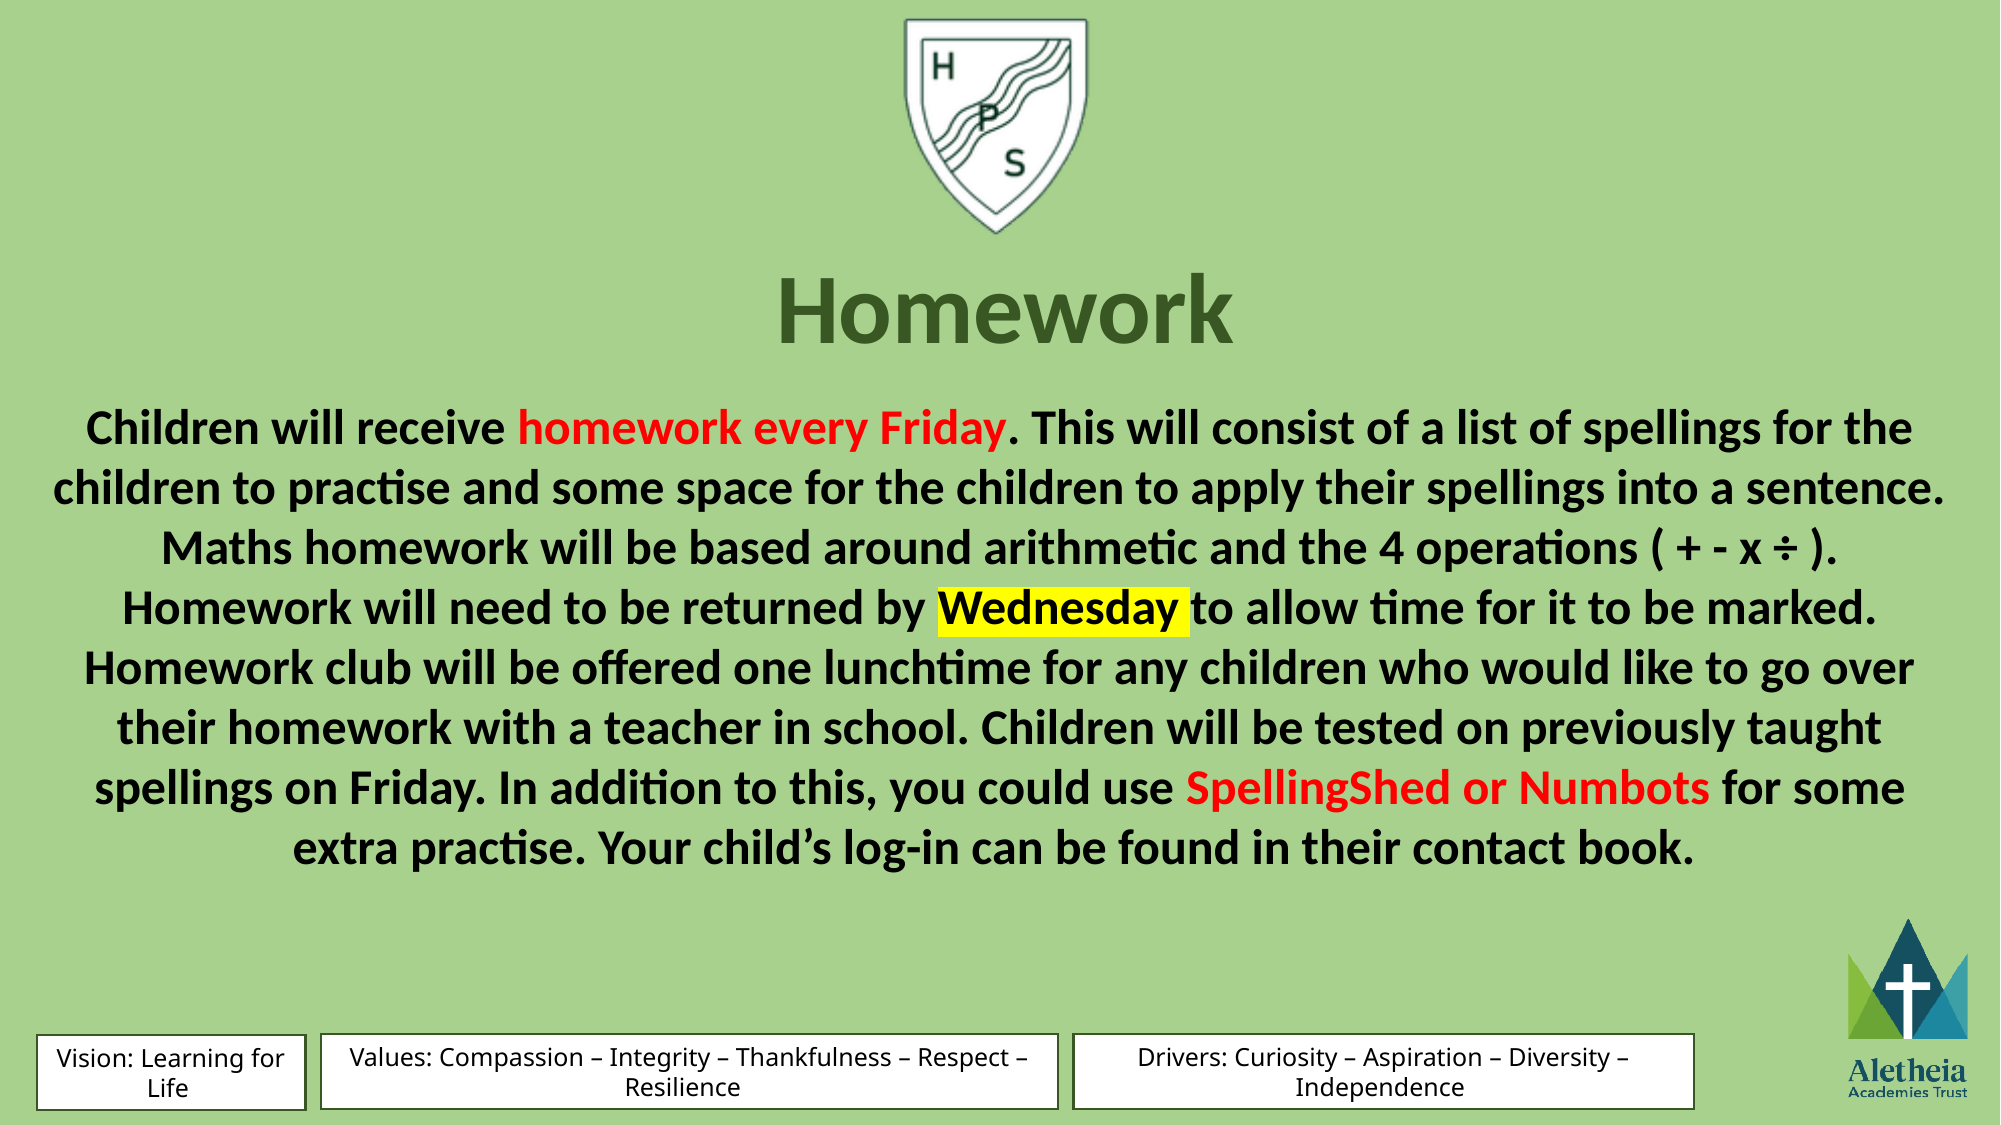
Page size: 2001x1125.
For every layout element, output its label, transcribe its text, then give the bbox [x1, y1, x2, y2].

text_box Values: Compassion – Integrity – Thankfulness – Respect – Resilience [321, 1034, 1058, 1109]
text_box Homework [196, 236, 1838, 371]
text_box Drivers: Curiosity – Aspiration – Diversity – Independence [1074, 1034, 1694, 1109]
text_box Vision: Learning for Life [36, 1035, 306, 1081]
picture [1800, 902, 2000, 1118]
picture [902, 17, 1098, 236]
text_box Children will receive homework every Friday. This will consist of a list of spellings for the children to practise and some space for the children to apply their spellings into a sentence. Maths homework will be based around arithmetic and the 4 operations ( + - x ÷ ). Homework will need to be returned by Wednesday to allow time for it to be marked. Homework club will be offered one lunchtime for any children who would like to go over their homework with a teacher in school. Children will be tested on previously taught spellings on Friday. In addition to this, you could use SpellingShed or Numbots for some extra practise. Your child’s log-in can be found in their contact book. [37, 387, 1964, 882]
